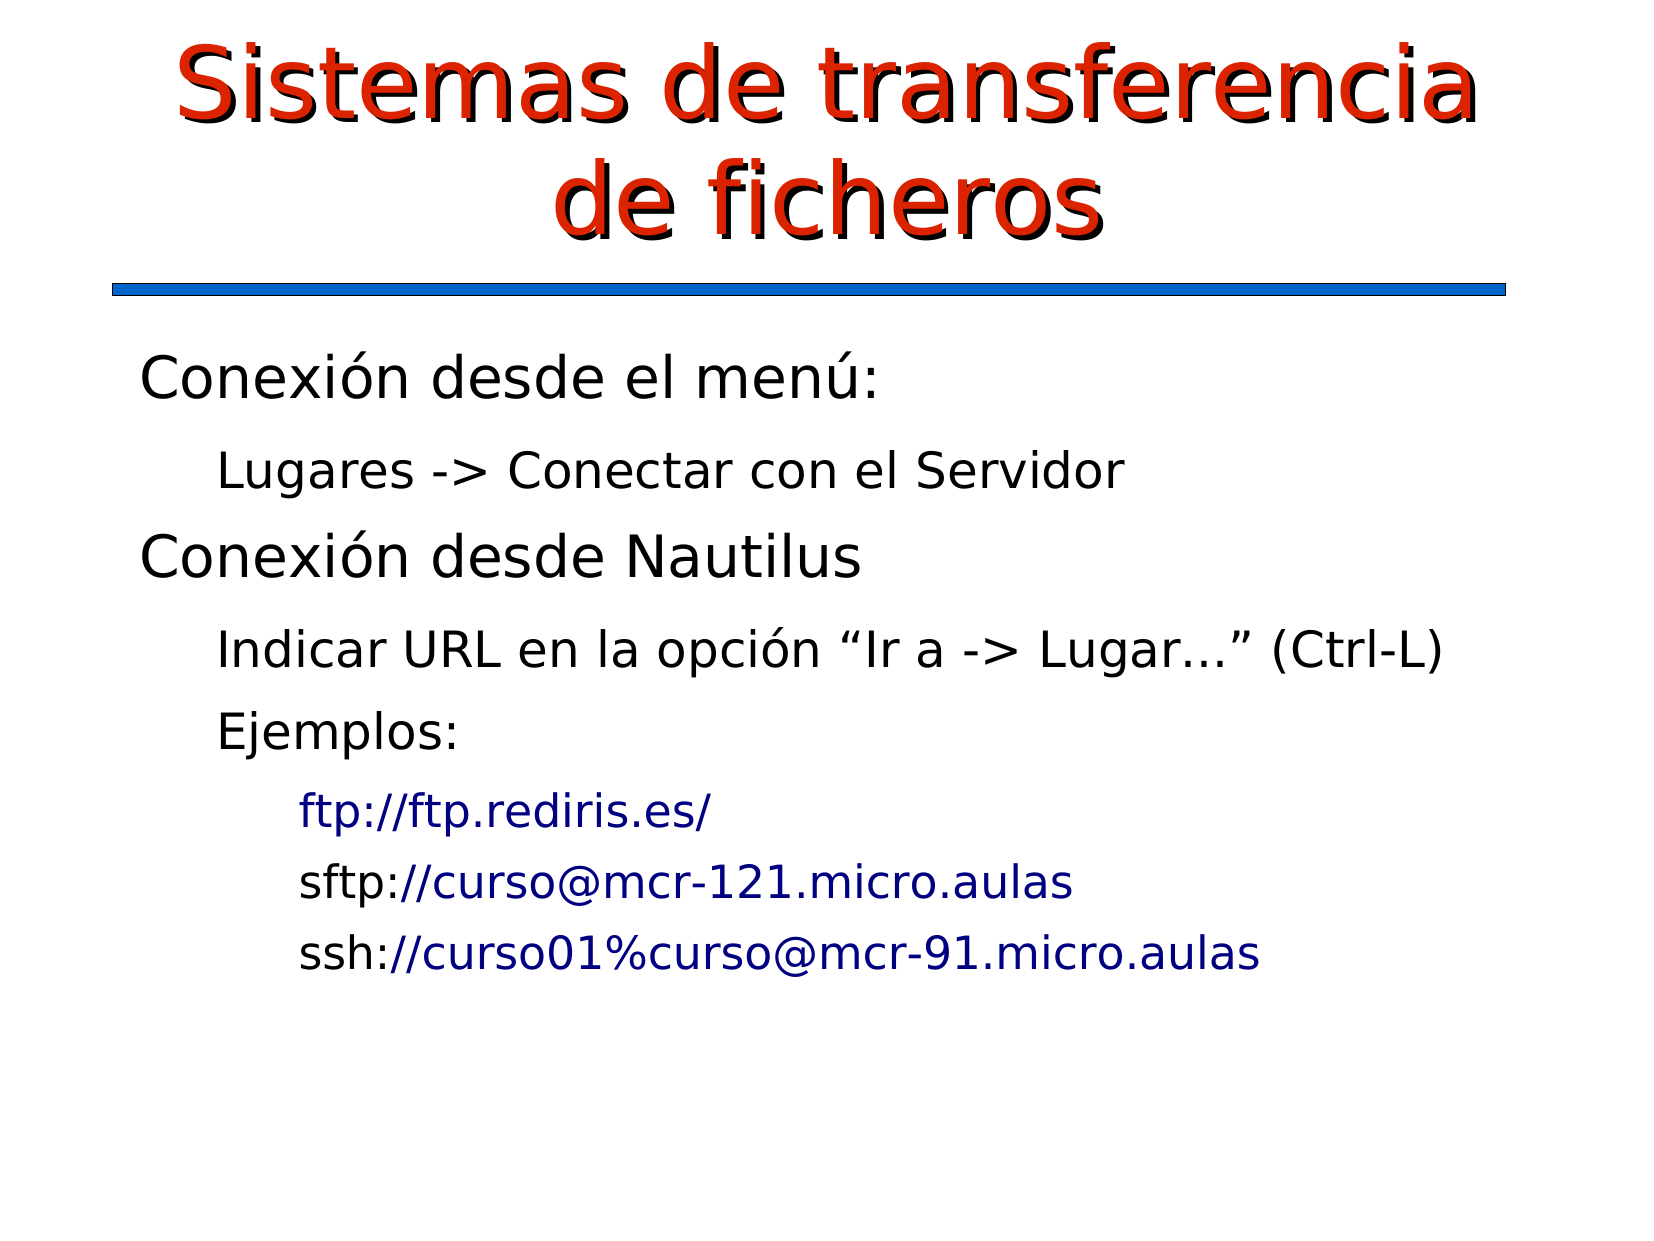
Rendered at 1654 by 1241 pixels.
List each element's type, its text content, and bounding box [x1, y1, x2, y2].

list Conexión desde el menú: Lugares -> Conectar con el Servidor Conexión desde Nautilus Indicar URL en la opción “Ir a -> Lugar...” (Ctrl-L) Ejemplos: ftp://ftp.rediris.es/ sftp://curso@mcr-121.micro.aulas ssh://curso01%curso@mcr-91.micro.aulas [121, 344, 1534, 1127]
title Sistemas de transferencia de ficheros [121, 25, 1534, 258]
